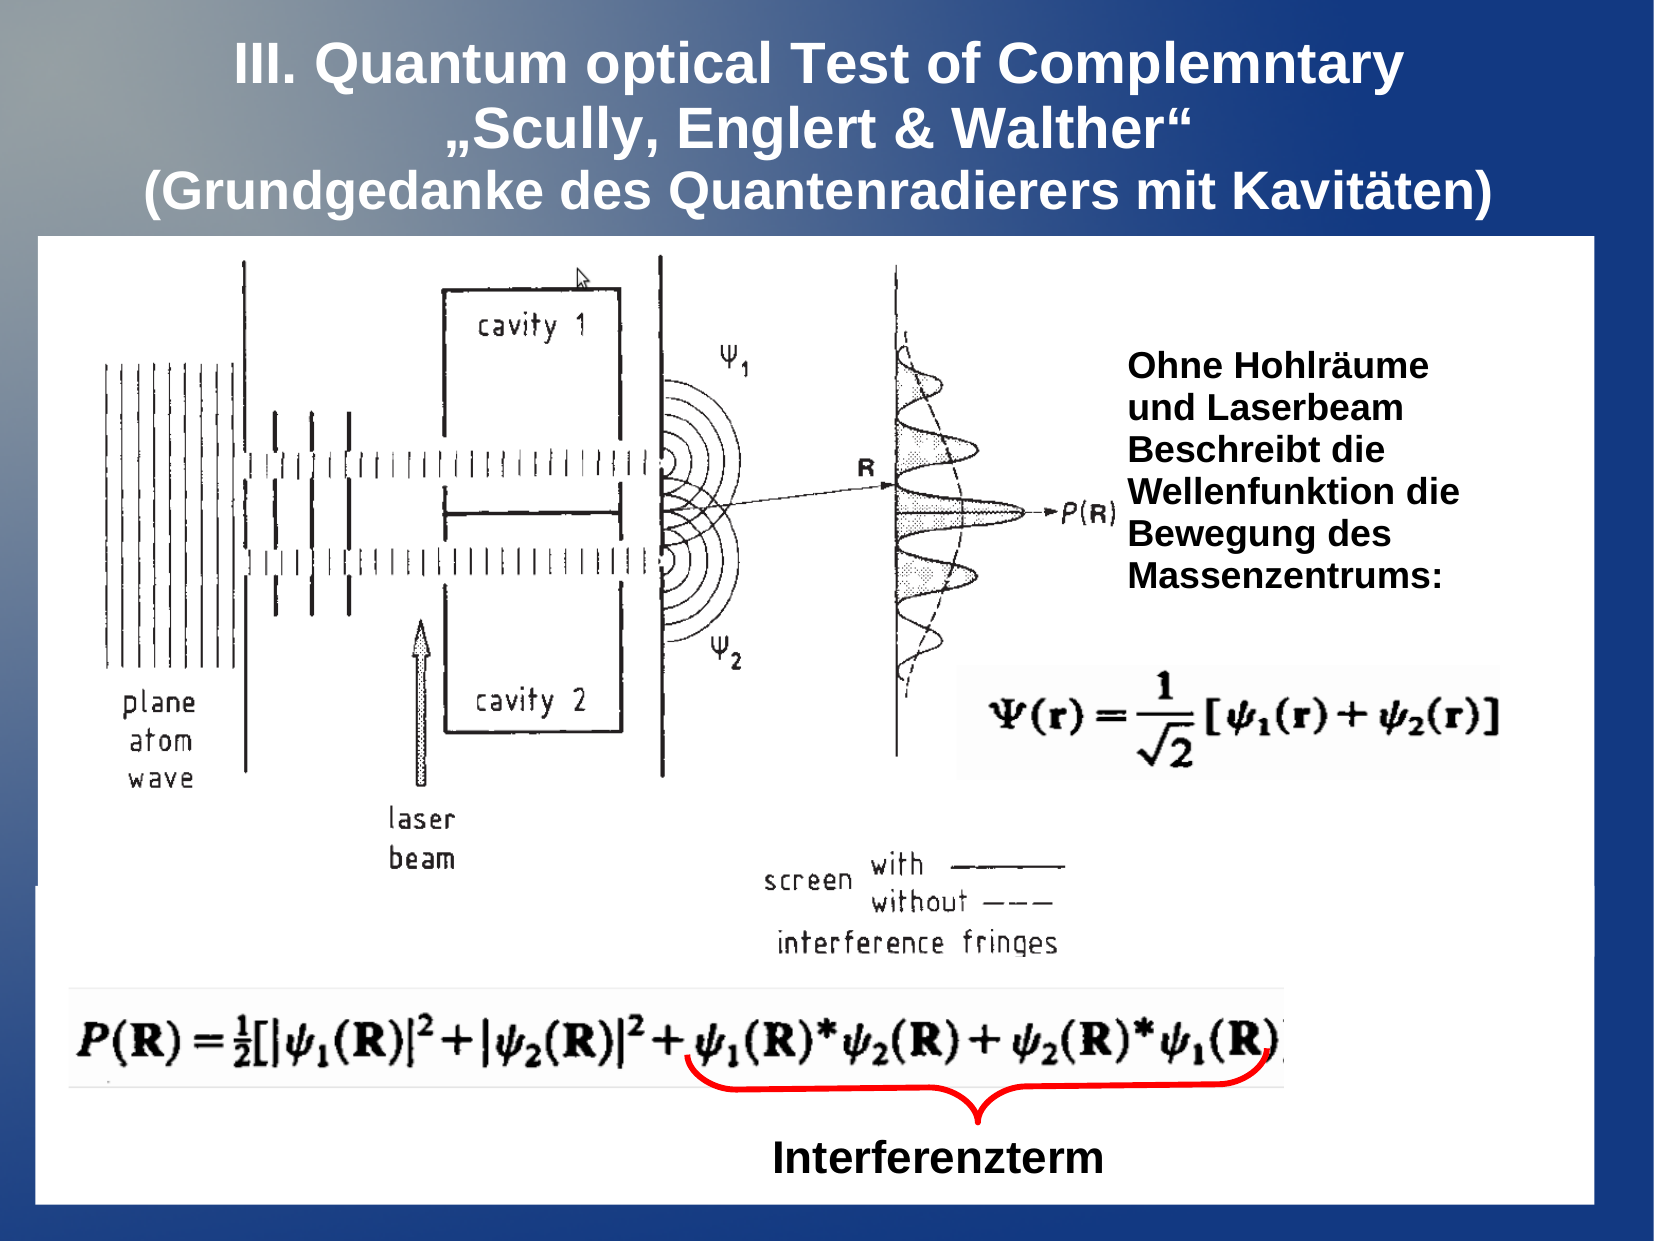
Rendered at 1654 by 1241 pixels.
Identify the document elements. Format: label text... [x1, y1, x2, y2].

title III. Quantum optical Test of Complemntary „Scully, Englert & Walther“ (Grundgedanke des Quantenradierers mit Kavitäten) [75, 22, 1564, 230]
picture [0, 0, 1654, 1241]
text_box Interferenzterm [531, 1122, 1347, 1193]
text_box [35, 885, 1595, 1205]
text_box Ohne Hohlräume und Laserbeam Beschreibt die Wellenfunktion die Bewegung des Massenzentrums: [1123, 236, 1595, 885]
